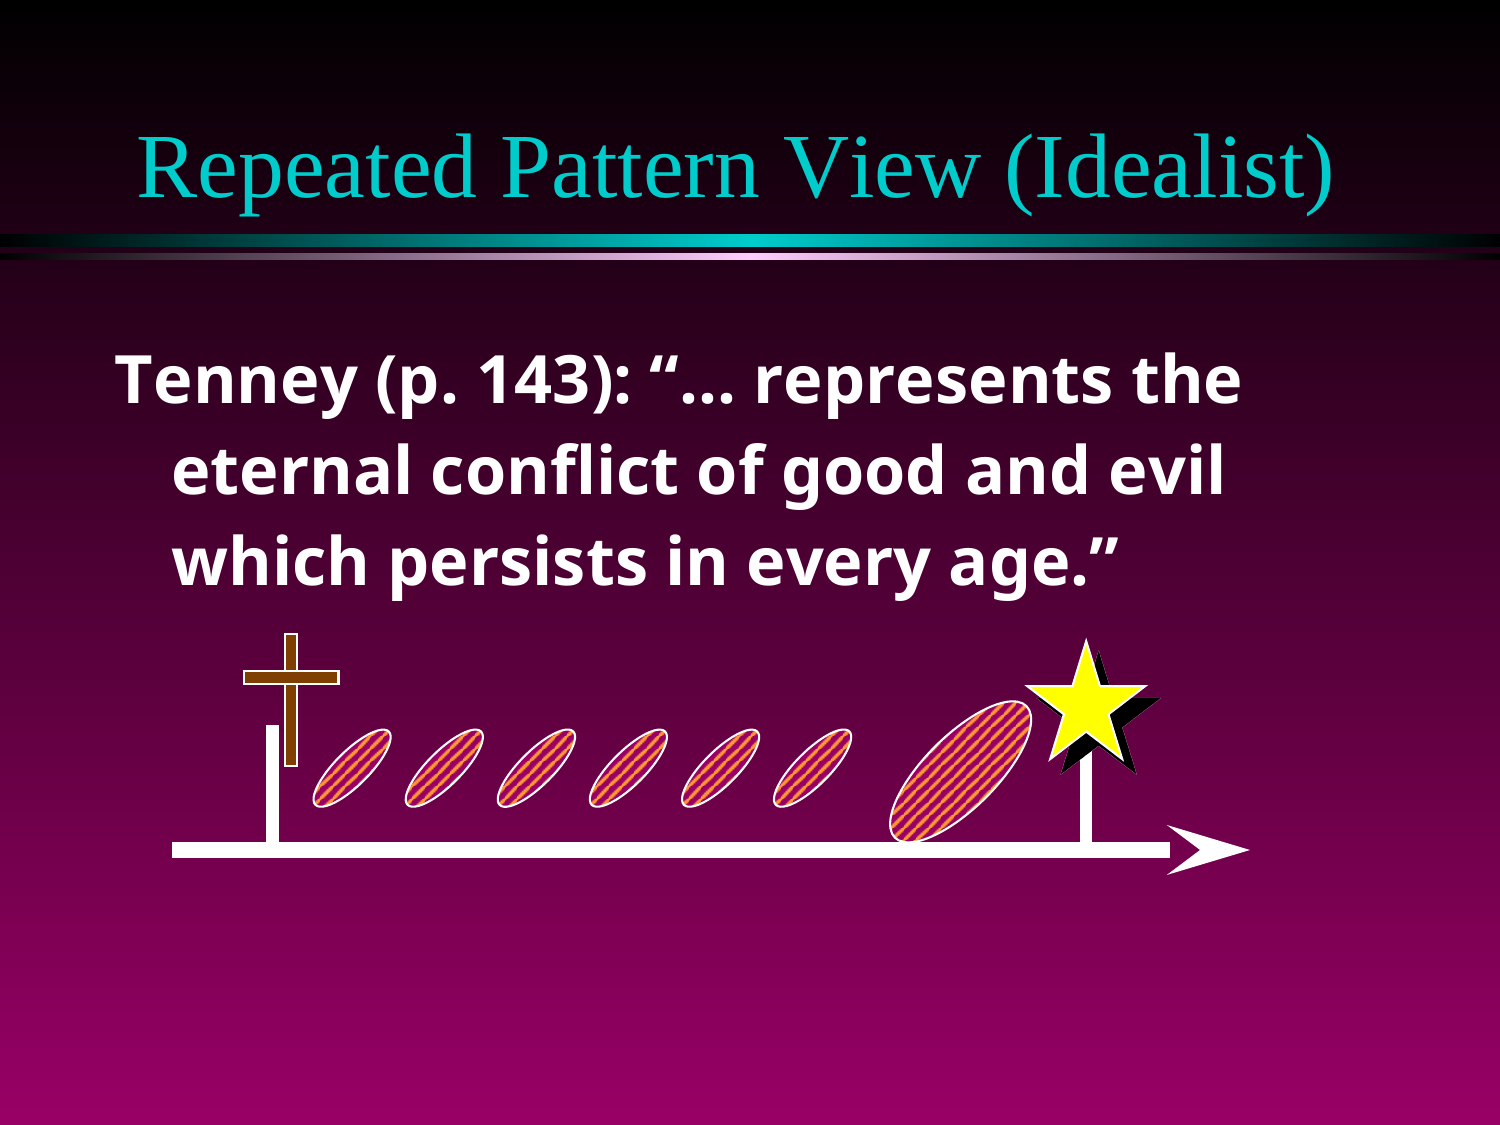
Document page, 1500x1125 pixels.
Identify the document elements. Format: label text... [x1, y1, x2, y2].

text_box [1027, 641, 1146, 760]
list Tenney (p. 143): “… represents the eternal conflict of good and evil which persists in every age.” [99, 324, 1388, 613]
text_box [405, 729, 483, 807]
text_box [890, 701, 1032, 843]
text_box [589, 729, 667, 807]
text_box [243, 633, 339, 767]
text_box [497, 729, 576, 807]
title Repeated Pattern View (Idealist) [26, 37, 1448, 225]
text_box [682, 729, 760, 807]
text_box [774, 729, 852, 807]
text_box [313, 729, 391, 807]
